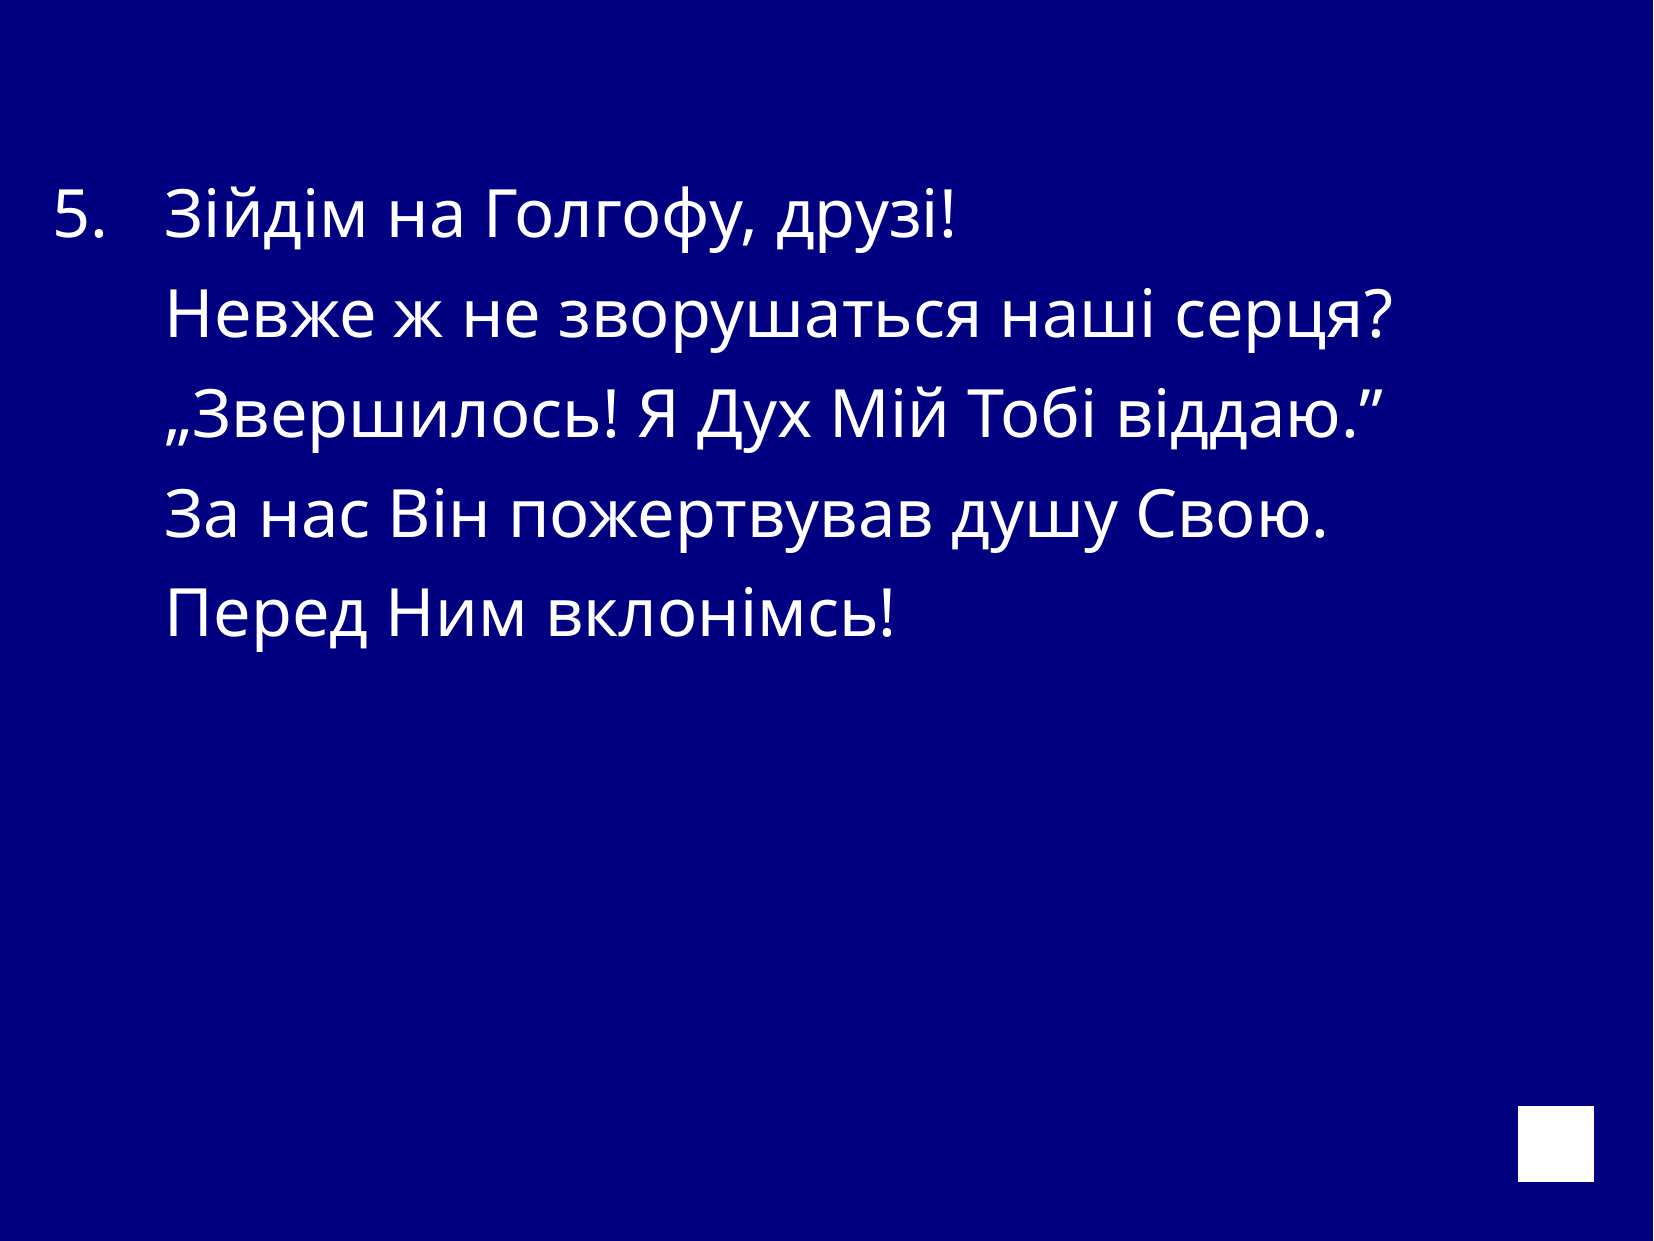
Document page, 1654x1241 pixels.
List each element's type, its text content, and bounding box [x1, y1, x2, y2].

text_box [1518, 1163, 1594, 1182]
text_box 5. Зійдім на Голгофу, друзі! Невже ж не зворушаться наші серця? „Звершилось! Я Дух Мій Тобі віддаю.” За нас Він пожертвував душу Свою. Перед Ним вклонімсь! [37, 150, 1653, 1163]
